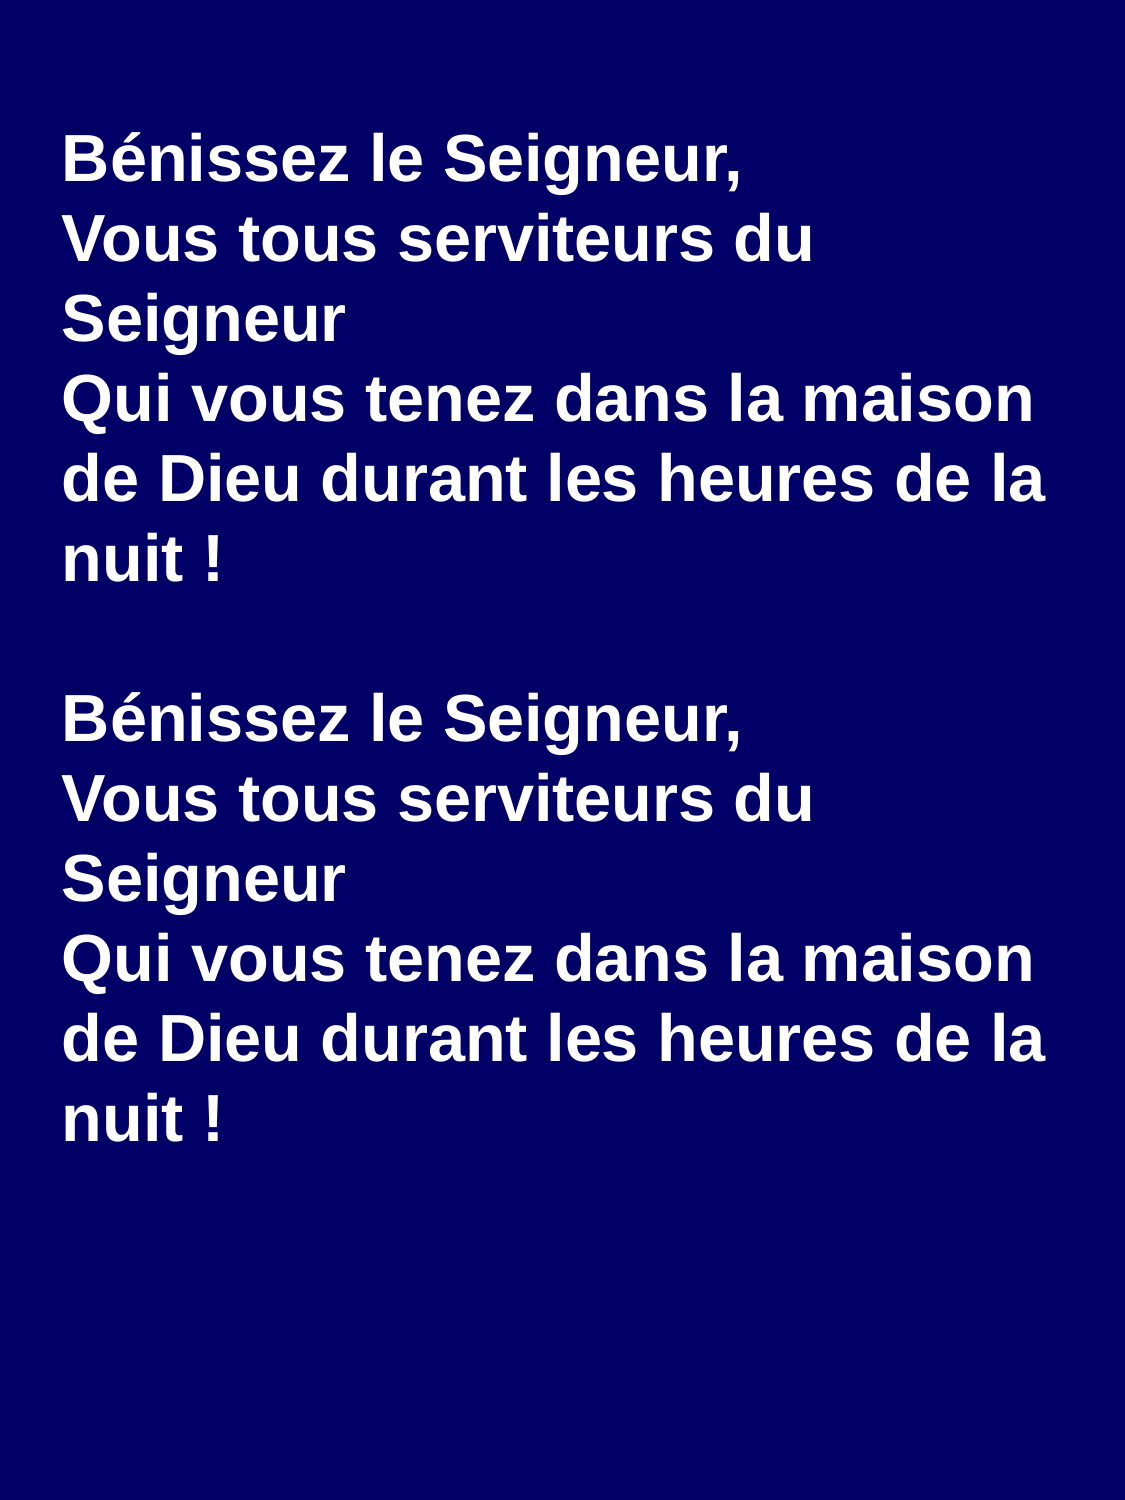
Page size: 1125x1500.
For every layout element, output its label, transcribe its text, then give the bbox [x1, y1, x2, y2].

text_box Bénissez le Seigneur, Vous tous serviteurs du Seigneur Qui vous tenez dans la maison de Dieu durant les heures de la nuit ! Bénissez le Seigneur, Vous tous serviteurs du Seigneur Qui vous tenez dans la maison de Dieu durant les heures de la nuit ! [47, 107, 1125, 1347]
